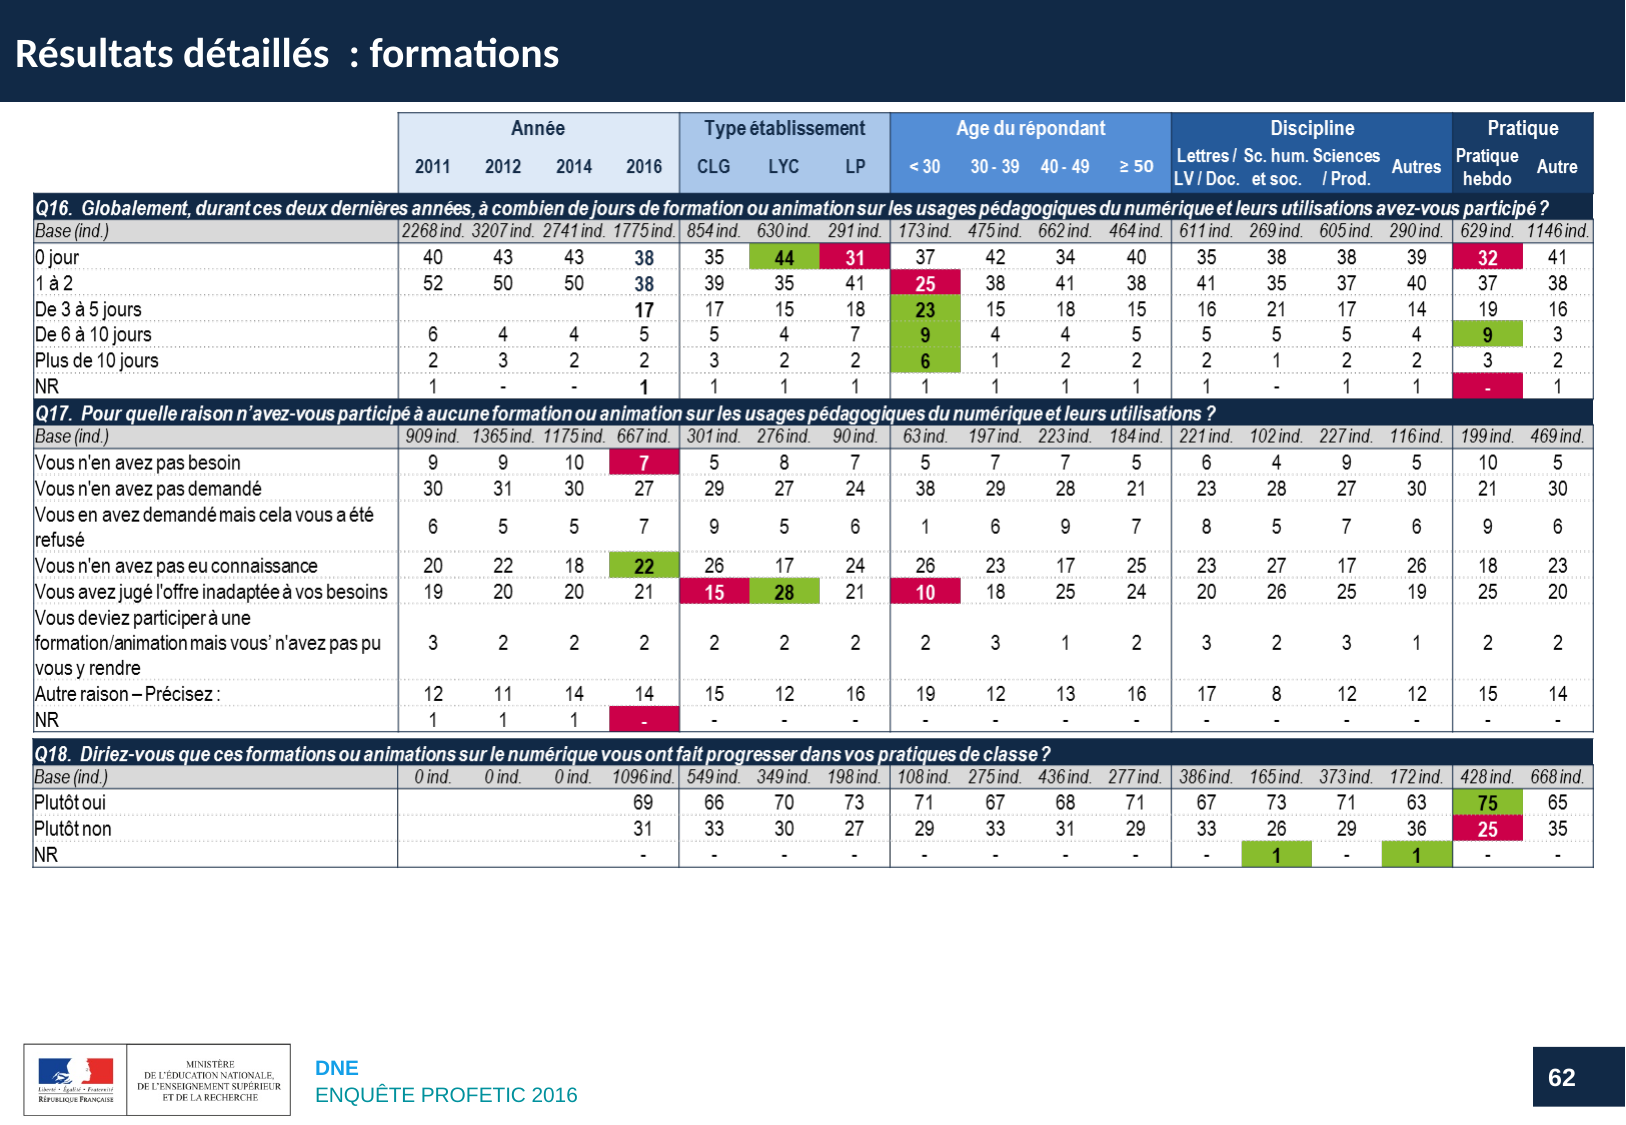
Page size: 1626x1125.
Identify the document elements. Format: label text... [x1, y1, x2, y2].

title Résultats détaillés : formations [0, 0, 1625, 102]
text_box 62 [1533, 1046, 1625, 1107]
picture [32, 108, 1594, 880]
